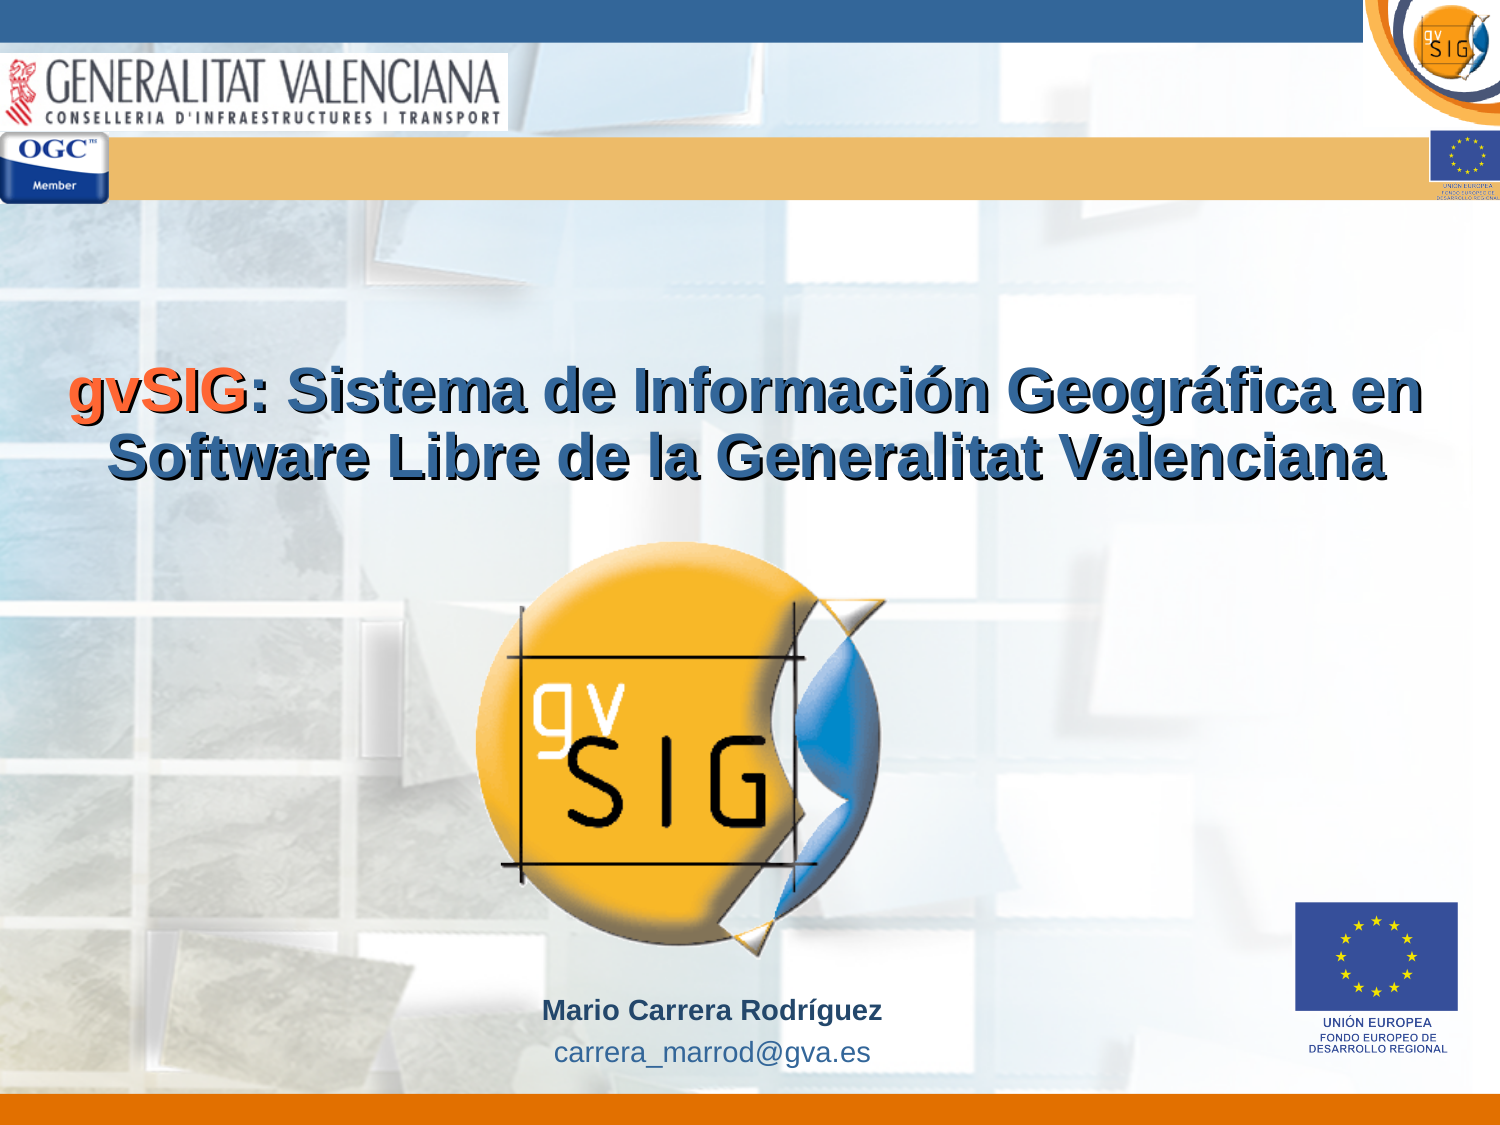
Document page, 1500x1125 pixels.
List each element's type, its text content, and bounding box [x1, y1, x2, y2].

picture [0, 53, 508, 131]
picture [468, 537, 891, 963]
picture [0, 132, 109, 204]
picture [1292, 899, 1461, 1053]
picture [1429, 129, 1500, 200]
text_box Mario Carrera Rodríguez carrera_marrod@gva.es [522, 988, 903, 1077]
picture [1363, 0, 1500, 127]
text_box gvSIG: Sistema de Información Geográfica en Software Libre de la Generalitat Valenciana [52, 349, 1441, 527]
